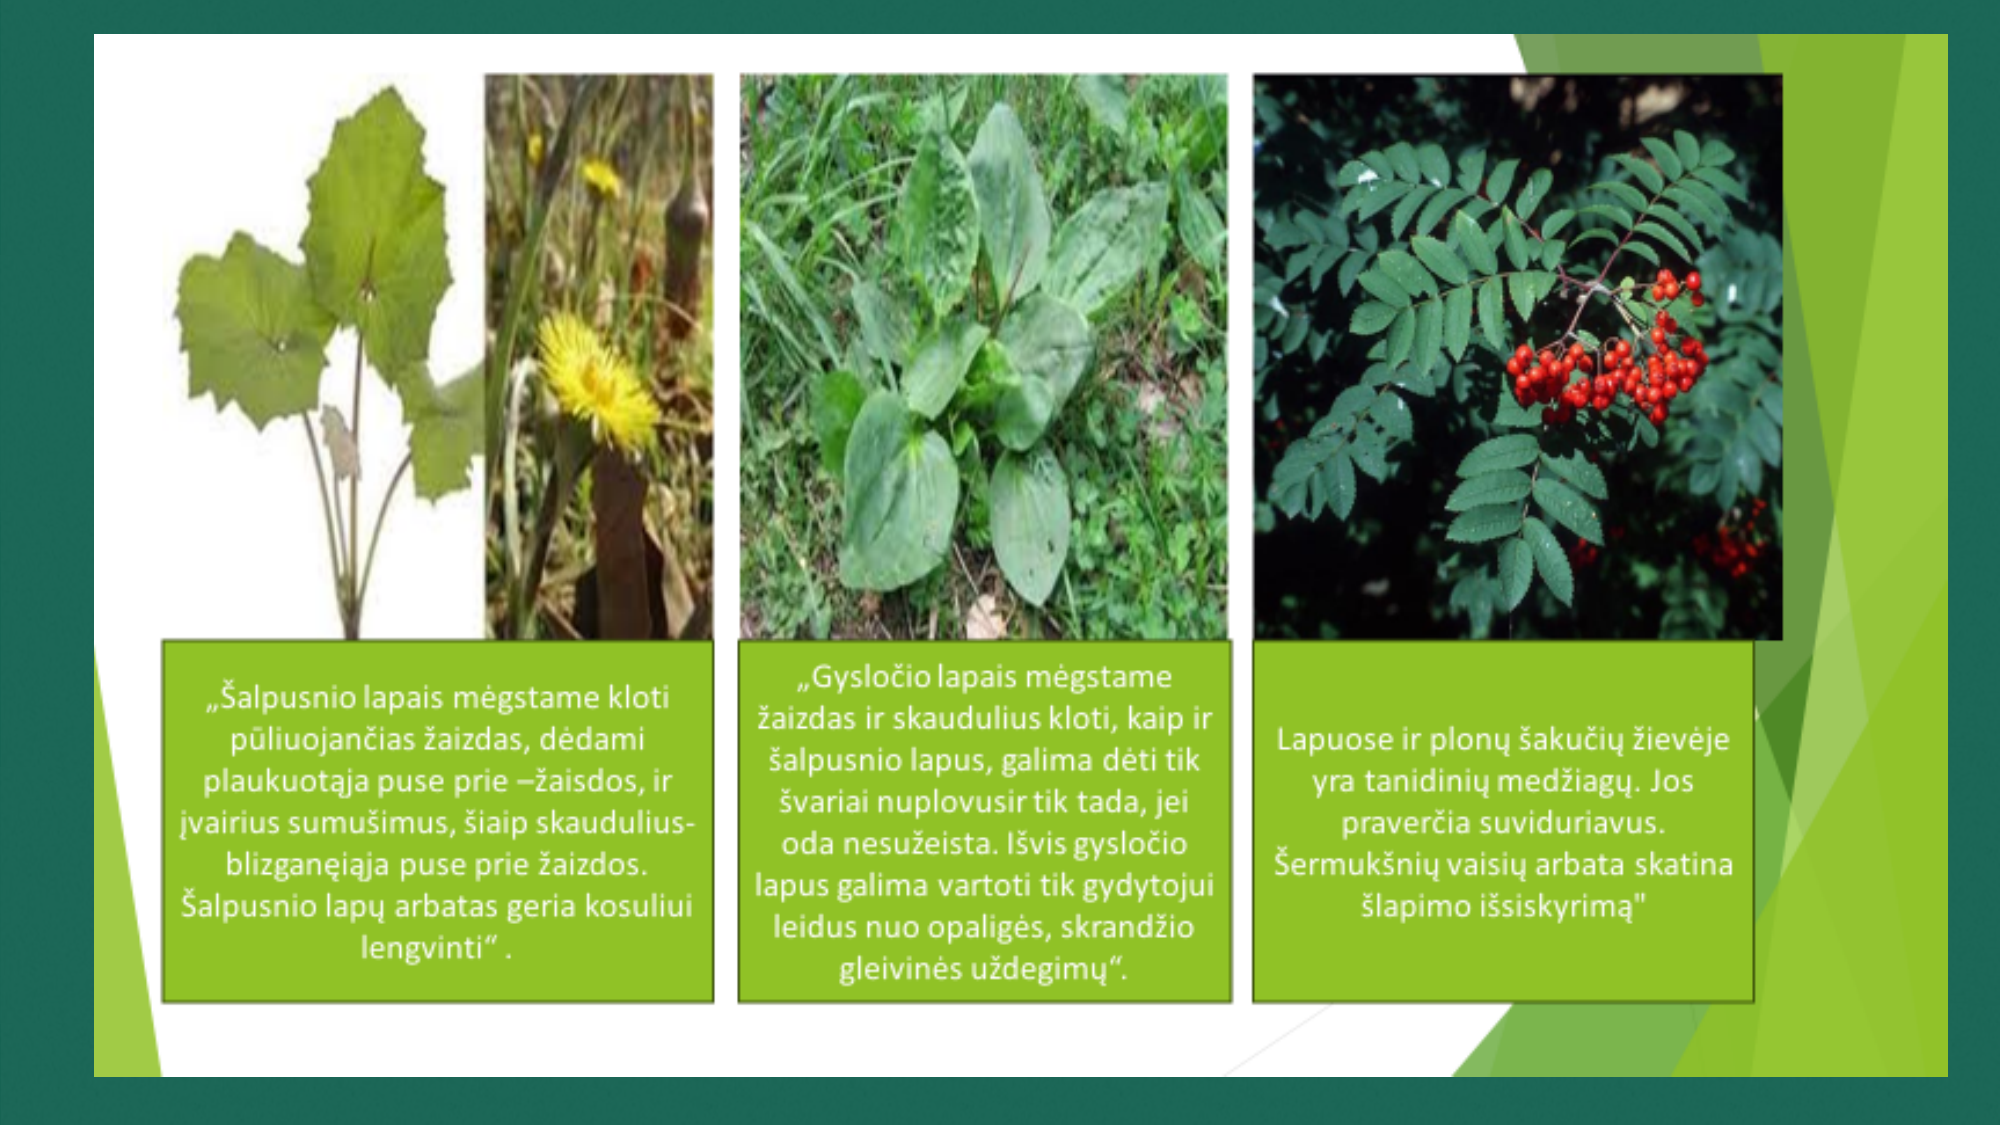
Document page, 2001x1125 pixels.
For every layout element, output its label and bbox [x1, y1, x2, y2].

text_box [0, 0, 2000, 1125]
picture [94, 34, 1948, 1077]
